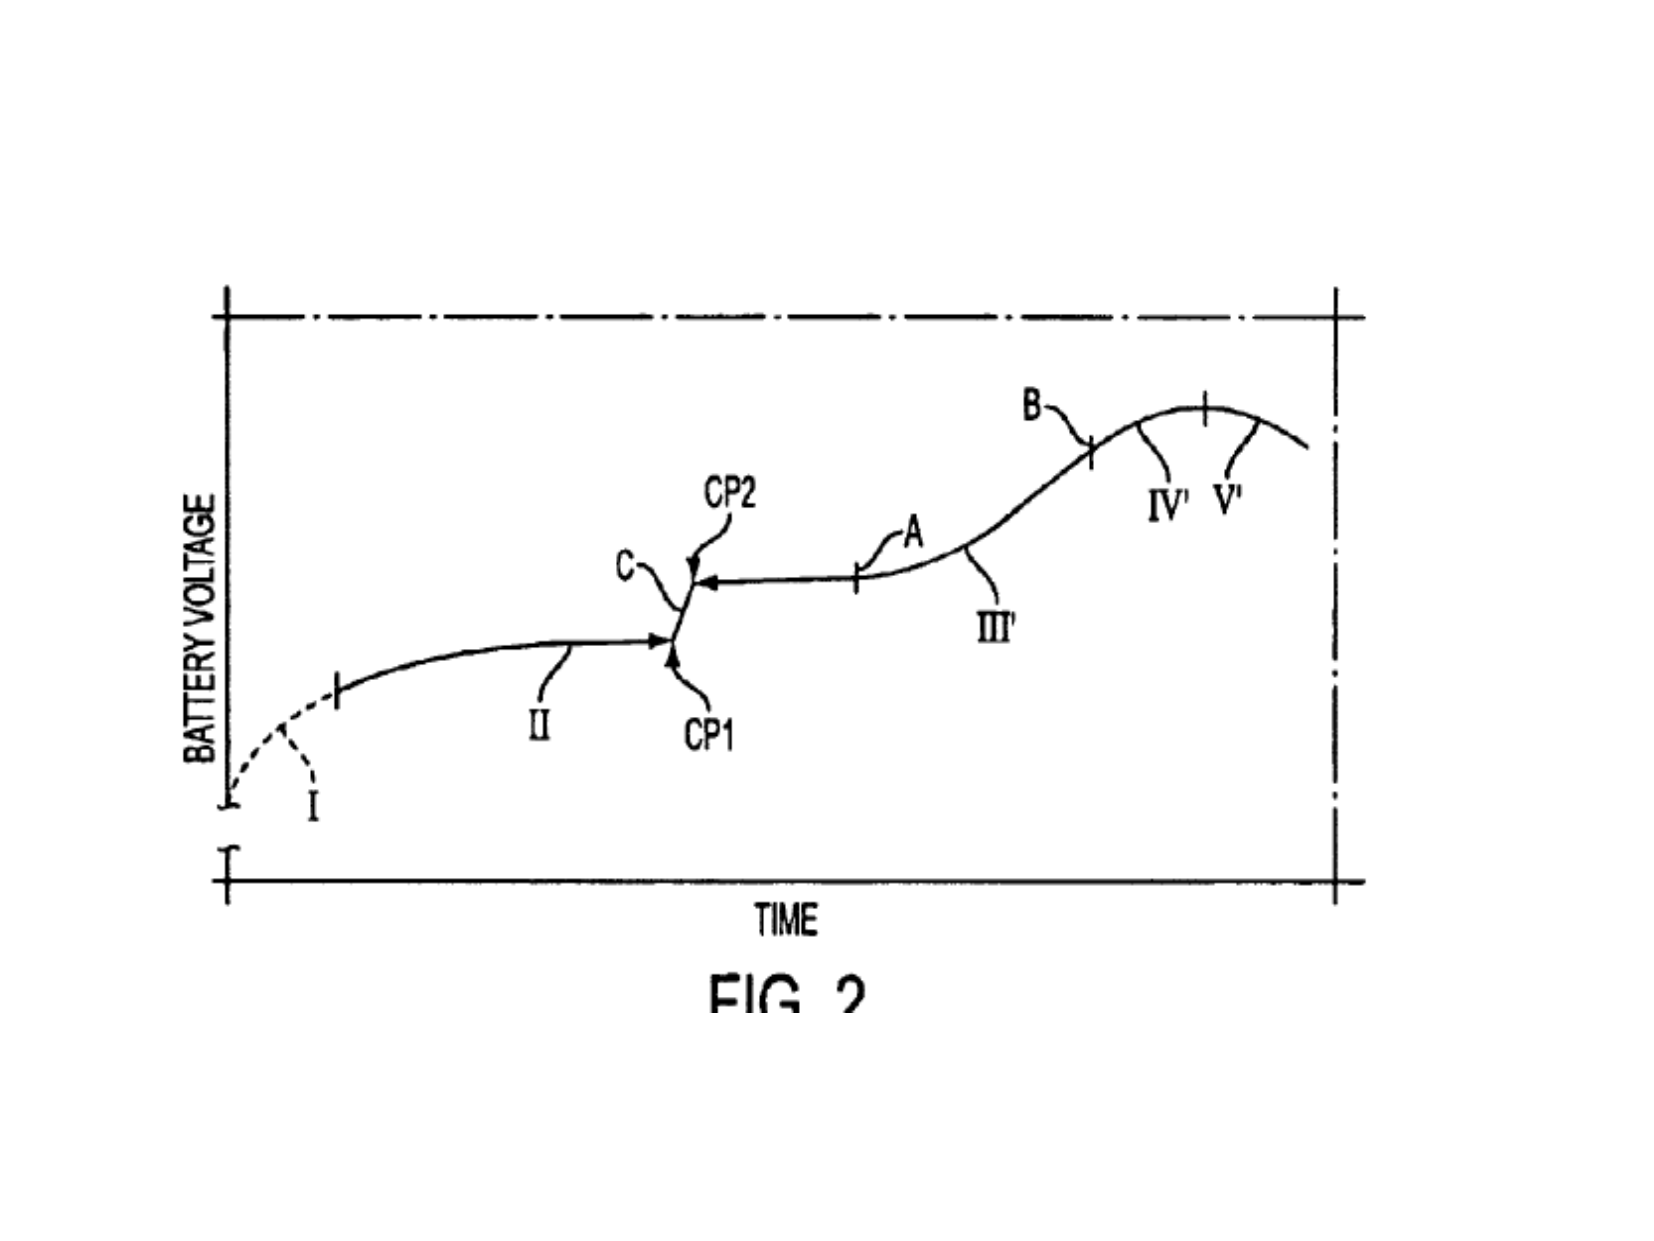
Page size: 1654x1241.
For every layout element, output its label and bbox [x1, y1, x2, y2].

picture [156, 262, 1388, 1013]
